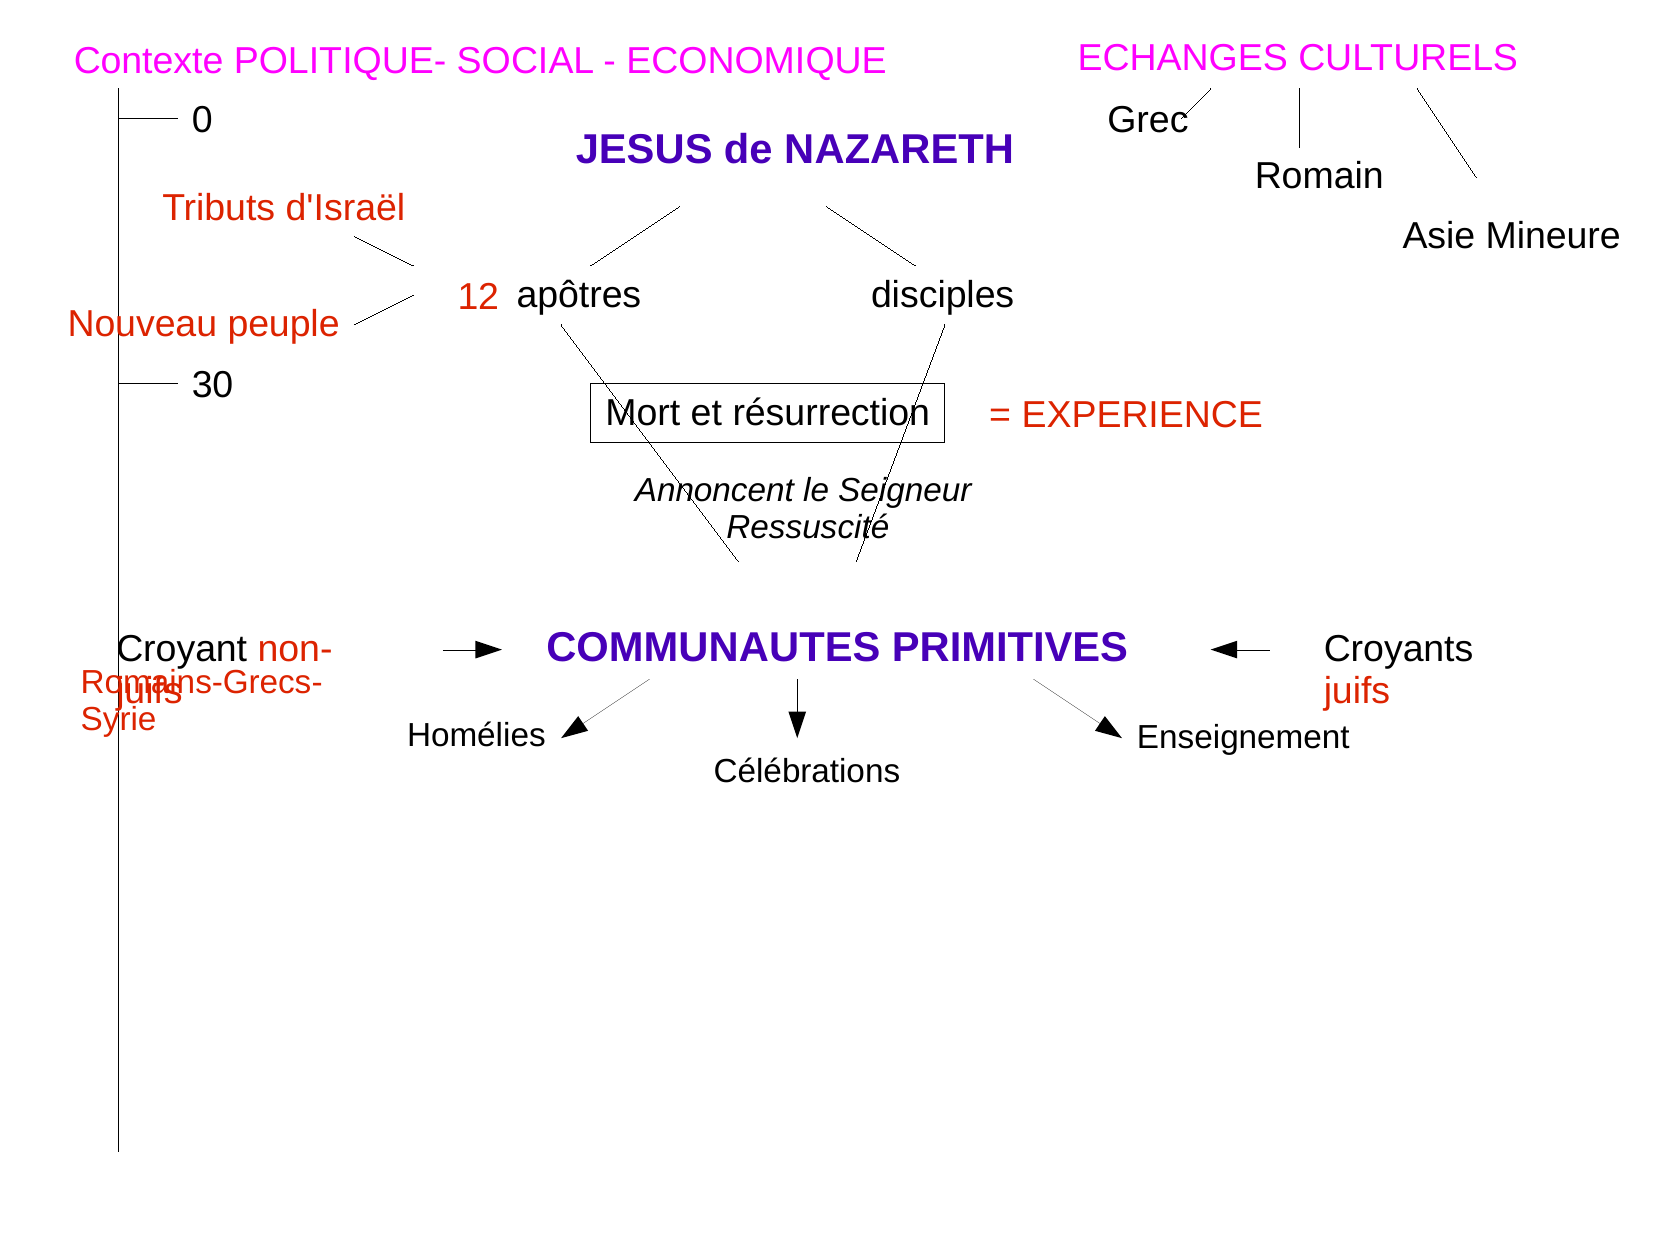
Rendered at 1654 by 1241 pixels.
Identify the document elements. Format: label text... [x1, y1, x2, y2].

text_box Romains-Grecs-Syrie [65, 656, 414, 709]
text_box Romain [1240, 147, 1399, 205]
text_box disciples [856, 265, 1034, 325]
text_box 12 [442, 267, 514, 325]
text_box JESUS de NAZARETH [561, 118, 1030, 181]
text_box Grec [1092, 90, 1204, 148]
text_box Tributs d'Israël [147, 179, 421, 237]
text_box Mort et résurrection [591, 384, 944, 441]
text_box Enseignement [1122, 710, 1365, 763]
text_box 0 [177, 90, 228, 148]
text_box apôtres [501, 265, 657, 323]
text_box 30 [177, 356, 249, 414]
text_box Célébrations [698, 745, 916, 798]
text_box ECHANGES CULTURELS [1062, 29, 1534, 87]
text_box Contexte POLITIQUE- SOCIAL - ECONOMIQUE [59, 31, 916, 89]
text_box COMMUNAUTES PRIMITIVES [531, 616, 1143, 680]
text_box Annoncent le Seigneur Ressuscité [620, 464, 996, 556]
text_box Croyant non-juifs [101, 620, 414, 656]
text_box Nouveau peuple [52, 295, 355, 353]
text_box = EXPERIENCE [974, 386, 1278, 443]
text_box Homélies [392, 709, 562, 768]
text_box Asie Mineure [1387, 206, 1636, 264]
text_box Croyants juifs [1309, 620, 1565, 680]
